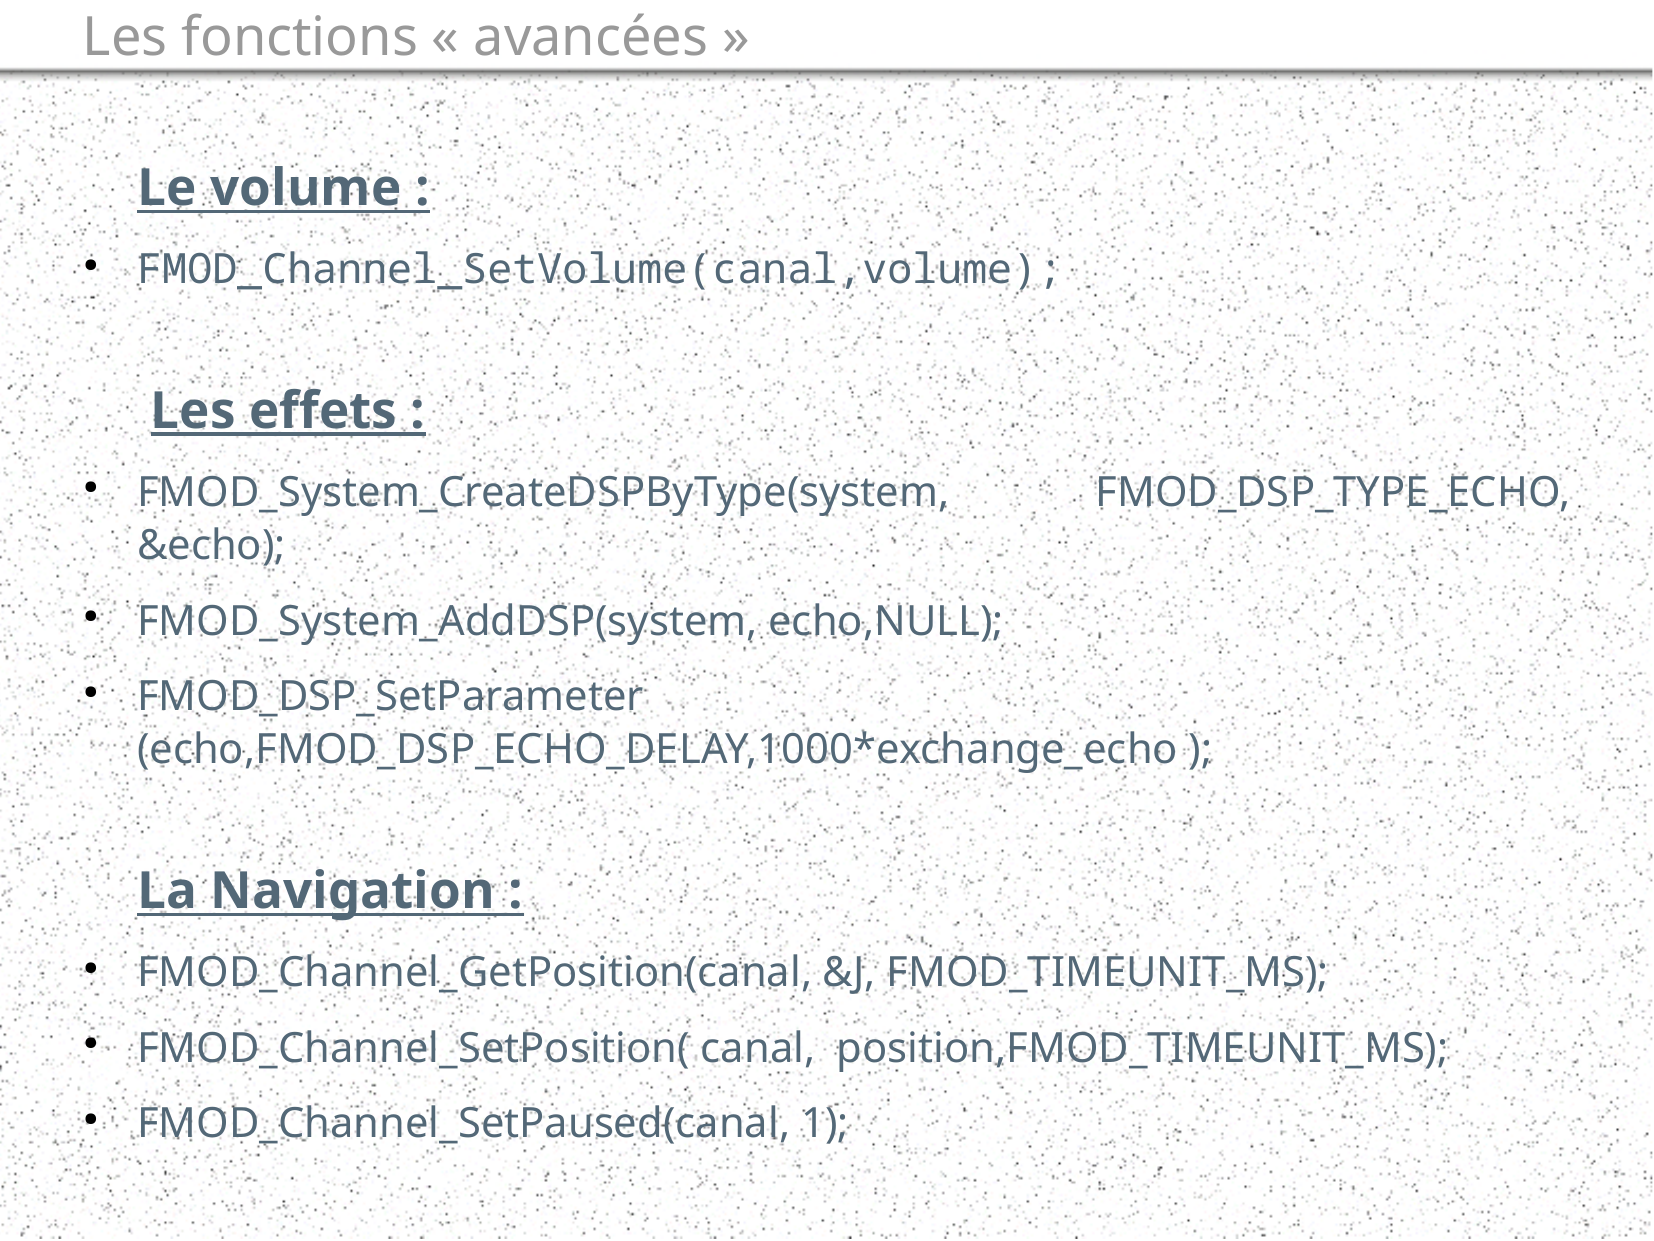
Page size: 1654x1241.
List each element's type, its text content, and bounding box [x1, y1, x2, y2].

list Le volume : FMOD_Channel_SetVolume(canal,volume); Les effets : FMOD_System_CreateDSPByType(system, FMOD_DSP_TYPE_ECHO, &echo); FMOD_System_AddDSP(system, echo,NULL); FMOD_DSP_SetParameter (echo,FMOD_DSP_ECHO_DELAY,1000*exchange_echo ); La Navigation : FMOD_Channel_GetPosition(canal, &J, FMOD_TIMEUNIT_MS); FMOD_Channel_SetPosition( canal, position,FMOD_TIMEUNIT_MS); FMOD_Channel_SetPaused(canal, 1); [82, 153, 1571, 1158]
picture [0, 0, 1653, 1239]
title Les fonctions « avancées » [82, 0, 1524, 71]
